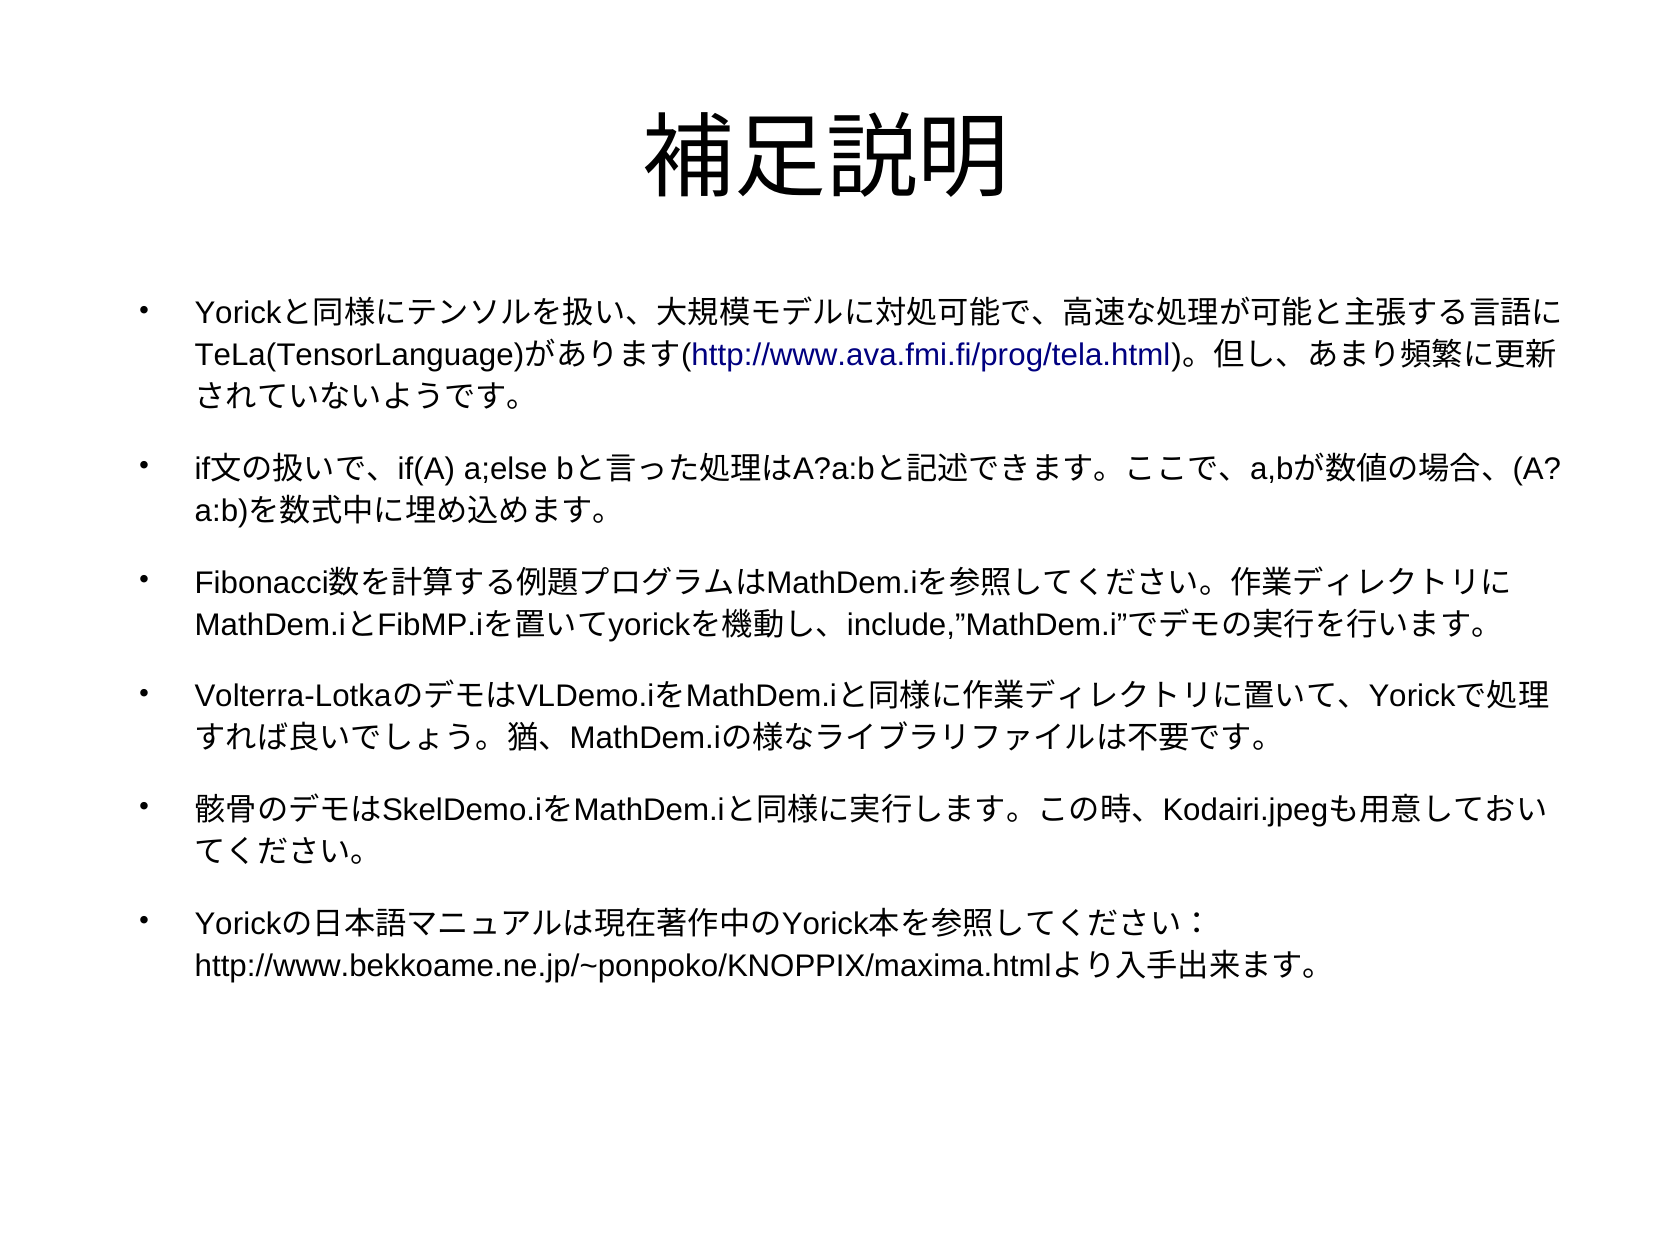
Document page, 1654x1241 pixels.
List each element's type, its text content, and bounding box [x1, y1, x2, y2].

list Yorickと同様にテンソルを扱い、大規模モデルに対処可能で、高速な処理が可能と主張する言語にTeLa(TensorLanguage)があります(http://www.ava.fmi.fi/prog/tela.html)。但し、あまり頻繁に更新されていないようです。 if文の扱いで、if(A) a;else bと言った処理はA?a:bと記述できます。ここで、a,bが数値の場合、(A?a:b)を数式中に埋め込めます。 Fibonacci数を計算する例題プログラムはMathDem.iを参照してください。作業ディレクトリにMathDem.iとFibMP.iを置いてyorickを機動し、include,”MathDem.i”でデモの実行を行います。 Volterra-LotkaのデモはVLDemo.iをMathDem.iと同様に作業ディレクトリに置いて、Yorickで処理すれば良いでしょう。猶、MathDem.iの様なライブラリファイルは不要です。 骸骨のデモはSkelDemo.iをMathDem.iと同様に実行します。この時、Kodairi.jpegも用意しておいてください。 Yorickの日本語マニュアルは現在著作中のYorick本を参照してください： http://www.bekkoame.ne.jp/~ponpoko/KNOPPIX/maxima.htmlより入手出来ます。 [82, 290, 1571, 1094]
title 補足説明 [82, 56, 1571, 249]
